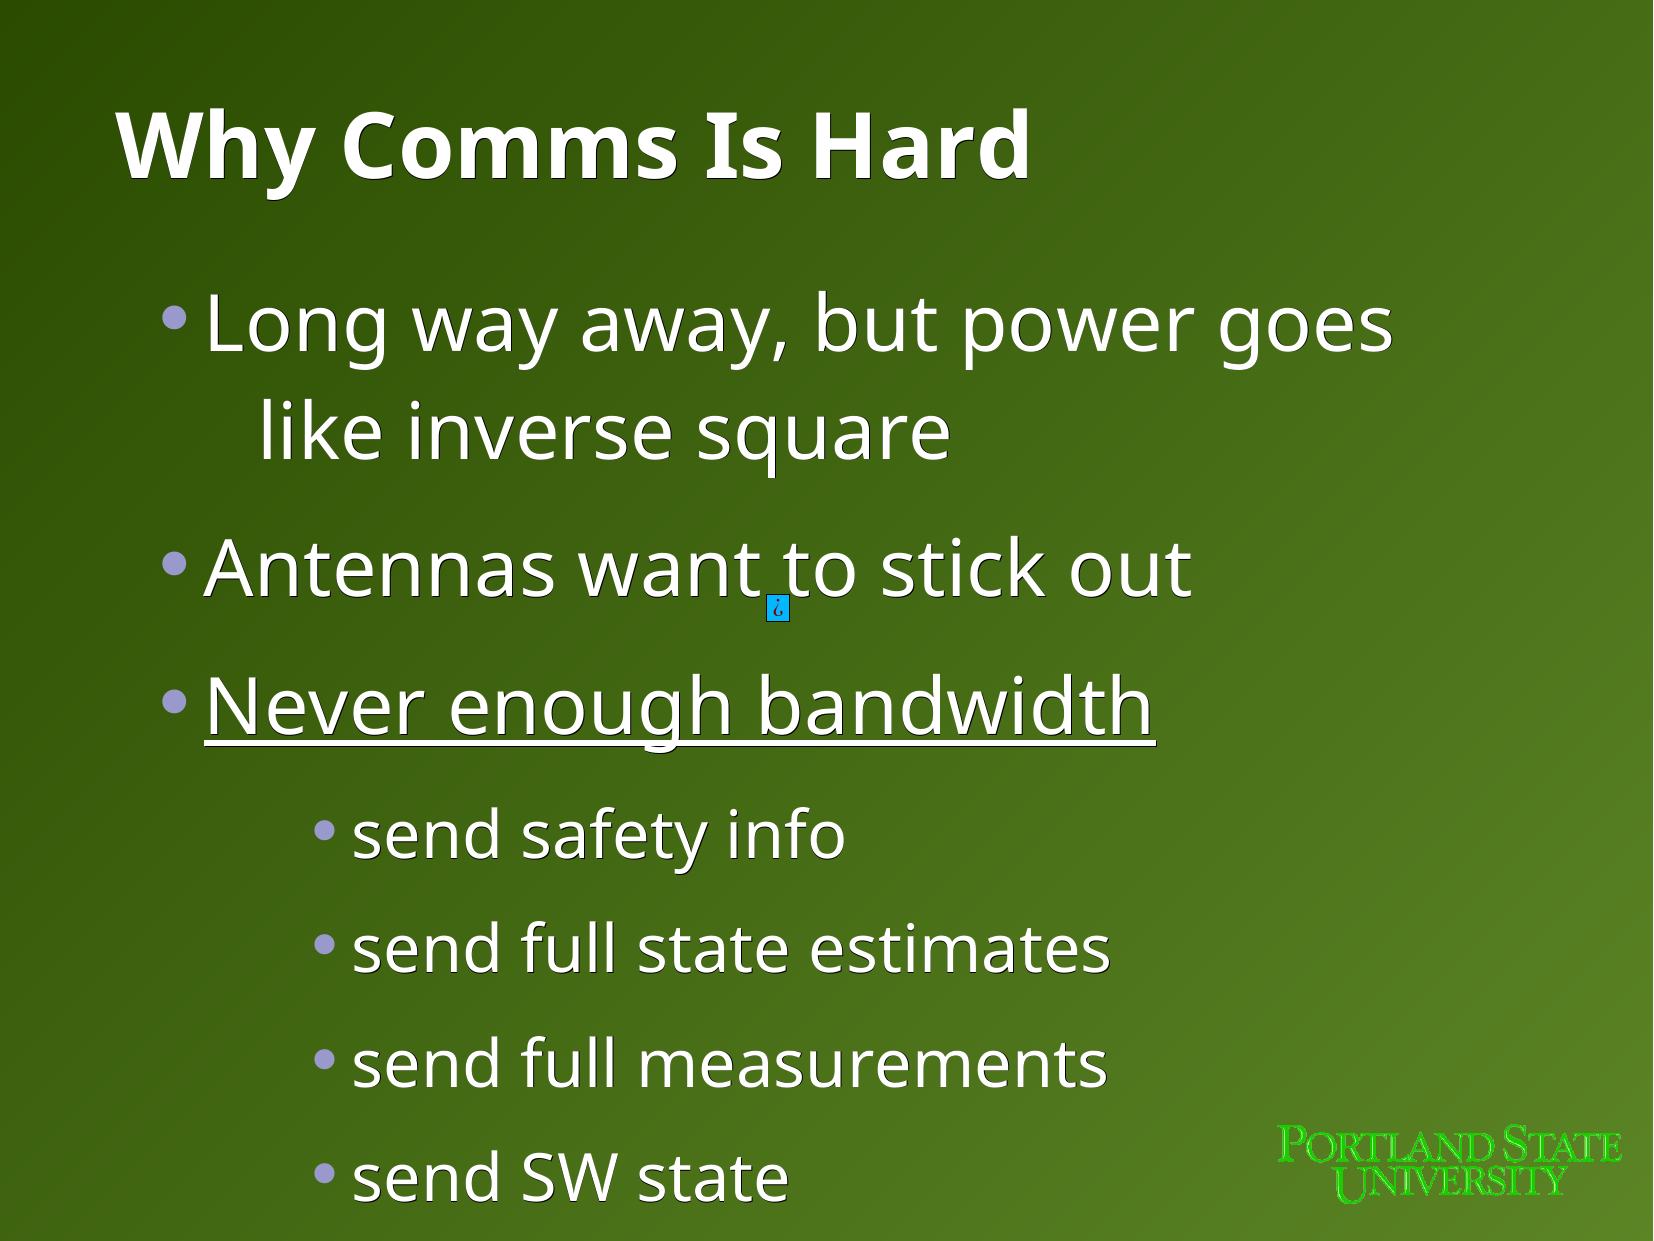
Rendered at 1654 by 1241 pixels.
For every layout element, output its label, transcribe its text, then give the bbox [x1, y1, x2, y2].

list Long way away, but power goes like inverse square Antennas want to stick out Never enough bandwidth send safety info send full state estimates send full measurements send SW state ... [115, 266, 1527, 1222]
chart [766, 594, 790, 622]
picture [1527, 1124, 1622, 1204]
title Why Comms Is Hard [115, 86, 1527, 200]
